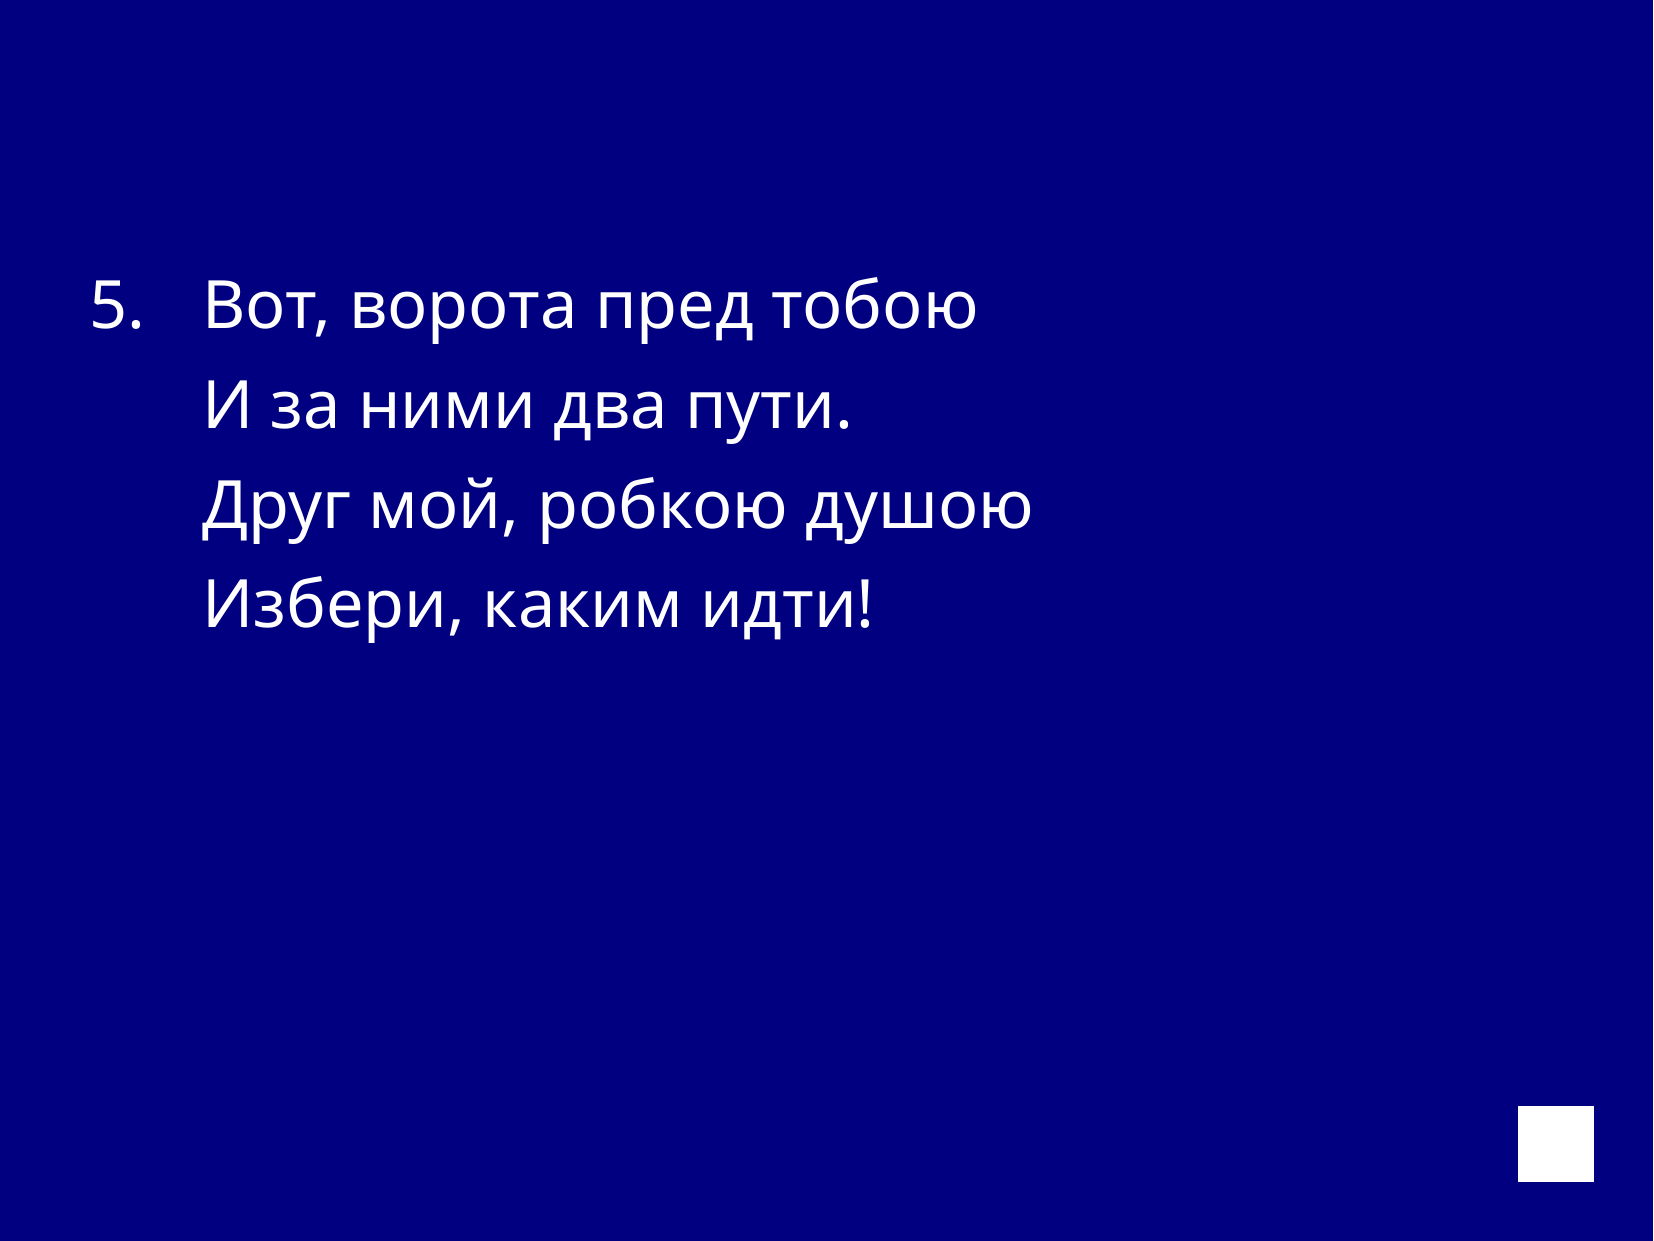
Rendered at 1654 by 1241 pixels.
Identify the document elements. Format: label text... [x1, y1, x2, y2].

text_box 5. Вот, ворота пред тобою И за ними два пути. Друг мой, робкою душою Избери, каким идти! [75, 150, 1576, 1163]
text_box [1518, 1106, 1594, 1182]
